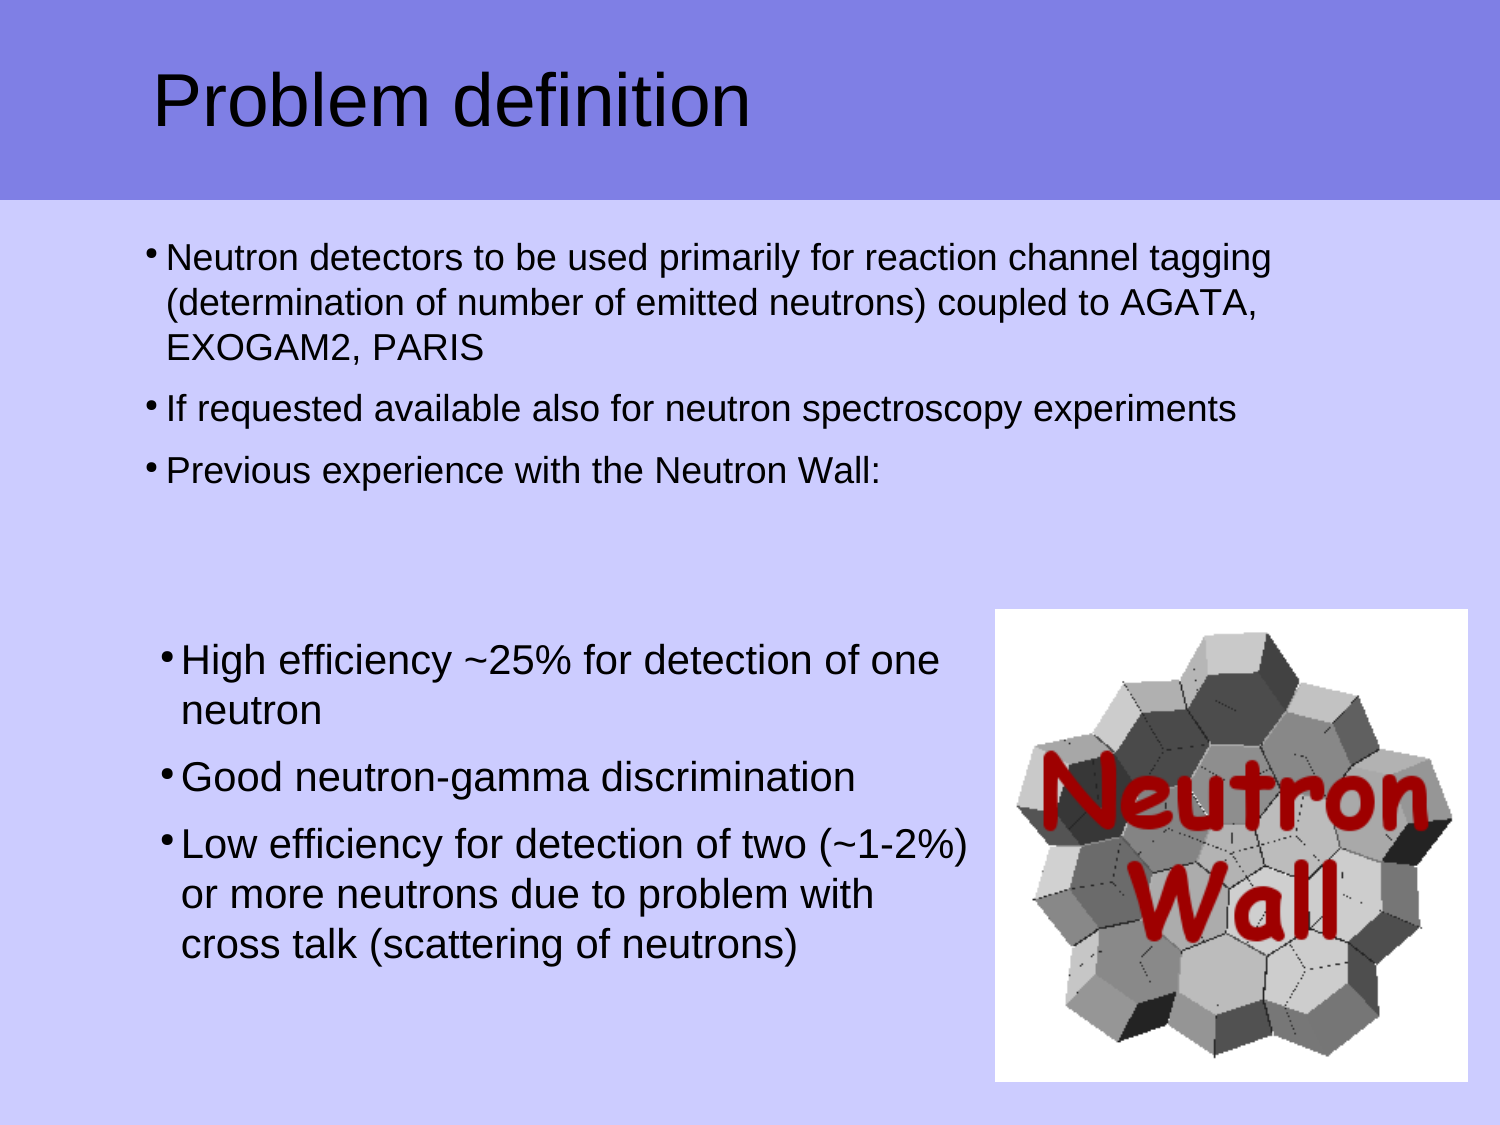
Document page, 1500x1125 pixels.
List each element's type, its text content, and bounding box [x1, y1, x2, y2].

title Problem definition [137, 24, 1413, 176]
text_box Neutron detectors to be used primarily for reaction channel tagging (determination of number of emitted neutrons) coupled to AGATA, EXOGAM2, PARIS If requested available also for neutron spectroscopy experiments Previous experience with the Neutron Wall: [130, 224, 1465, 499]
picture [995, 609, 1468, 1082]
text_box High efficiency ~25% for detection of one neutron Good neutron-gamma discrimination Low efficiency for detection of two (~1-2%) or more neutrons due to problem with cross talk (scattering of neutrons) [124, 625, 986, 974]
